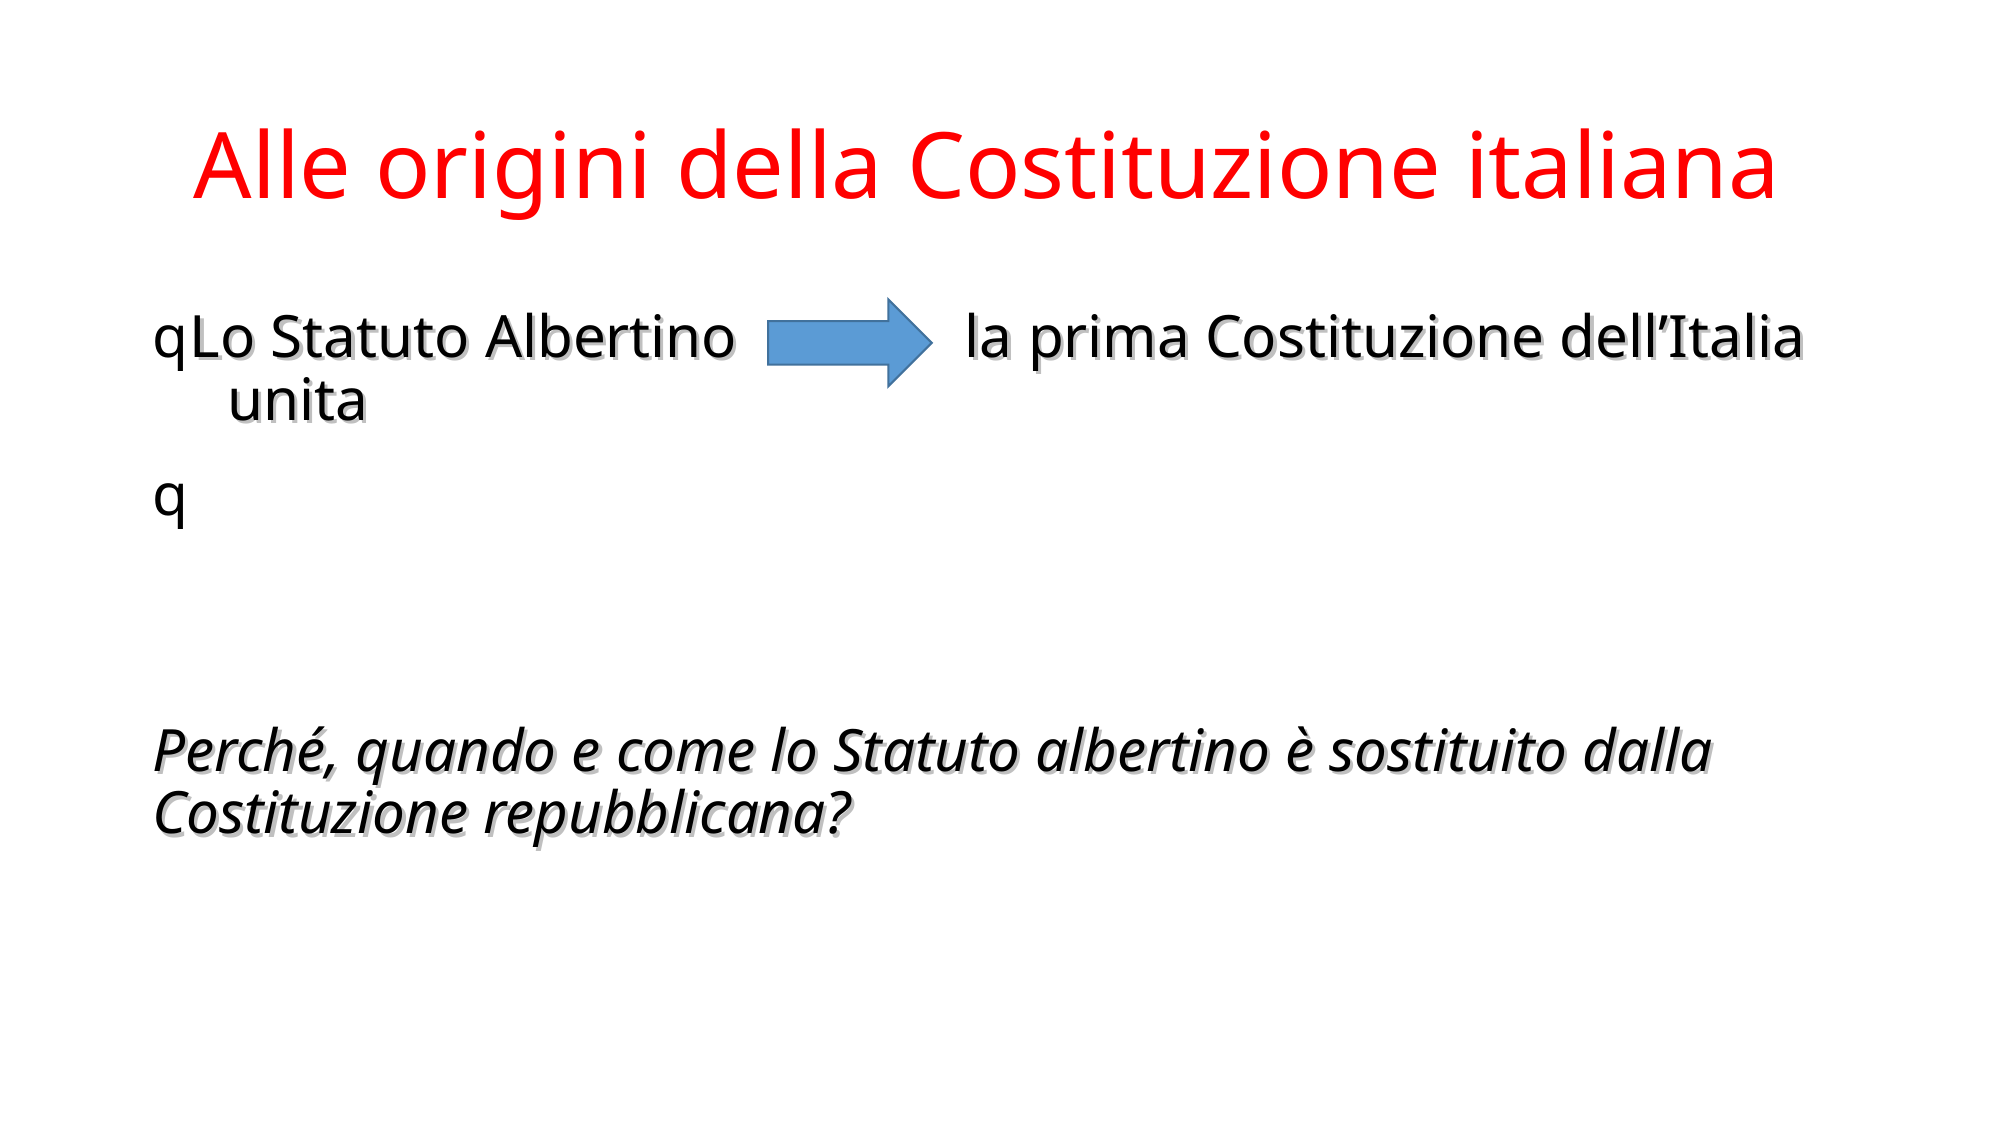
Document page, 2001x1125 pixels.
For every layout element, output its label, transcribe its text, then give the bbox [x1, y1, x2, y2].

title Alle origini della Costituzione italiana [137, 59, 1863, 278]
text_box [768, 299, 932, 387]
list Lo Statuto Albertino la prima Costituzione dell’Italia unita Perché, quando e come lo Statuto albertino è sostituito dalla Costituzione repubblicana? [137, 299, 1863, 1014]
